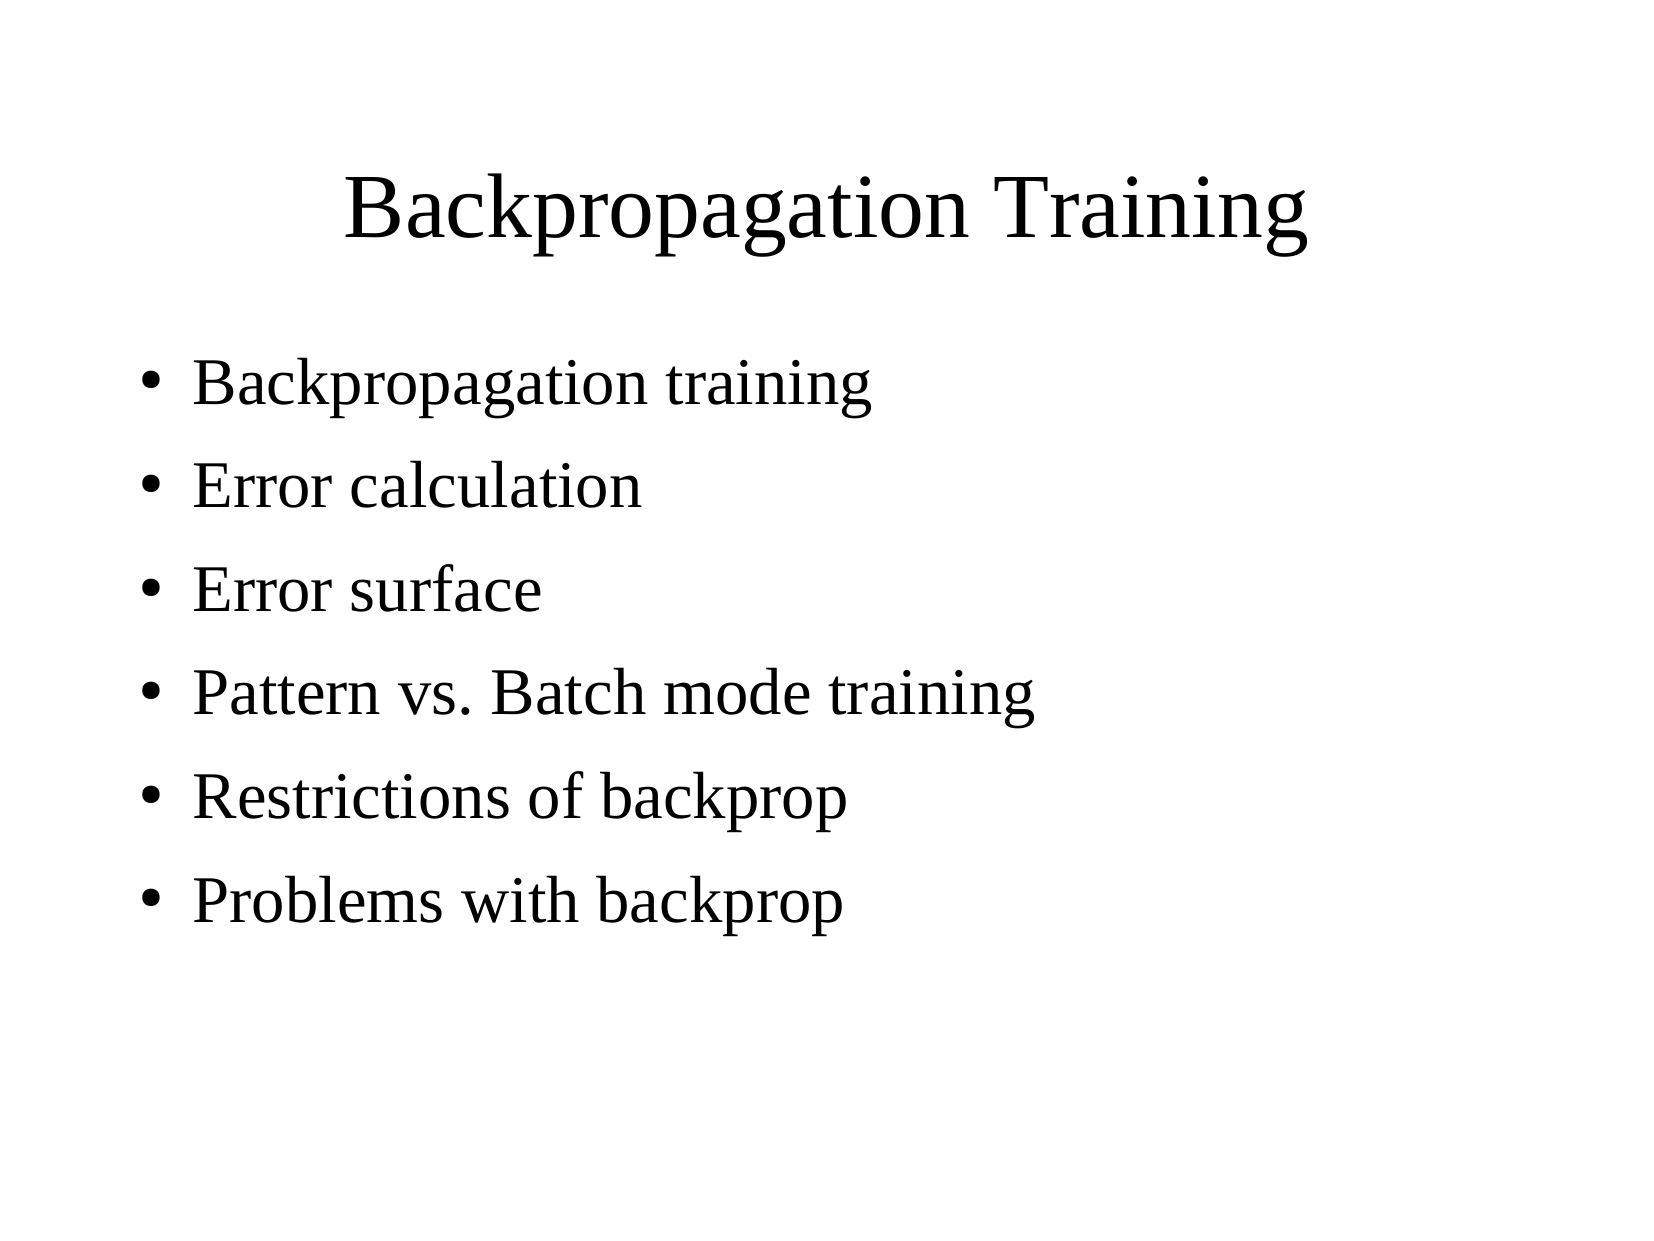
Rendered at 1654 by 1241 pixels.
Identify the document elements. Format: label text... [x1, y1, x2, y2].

list Backpropagation training Error calculation Error surface Pattern vs. Batch mode training Restrictions of backprop Problems with backprop [121, 344, 1534, 1127]
title Backpropagation Training [121, 102, 1534, 311]
